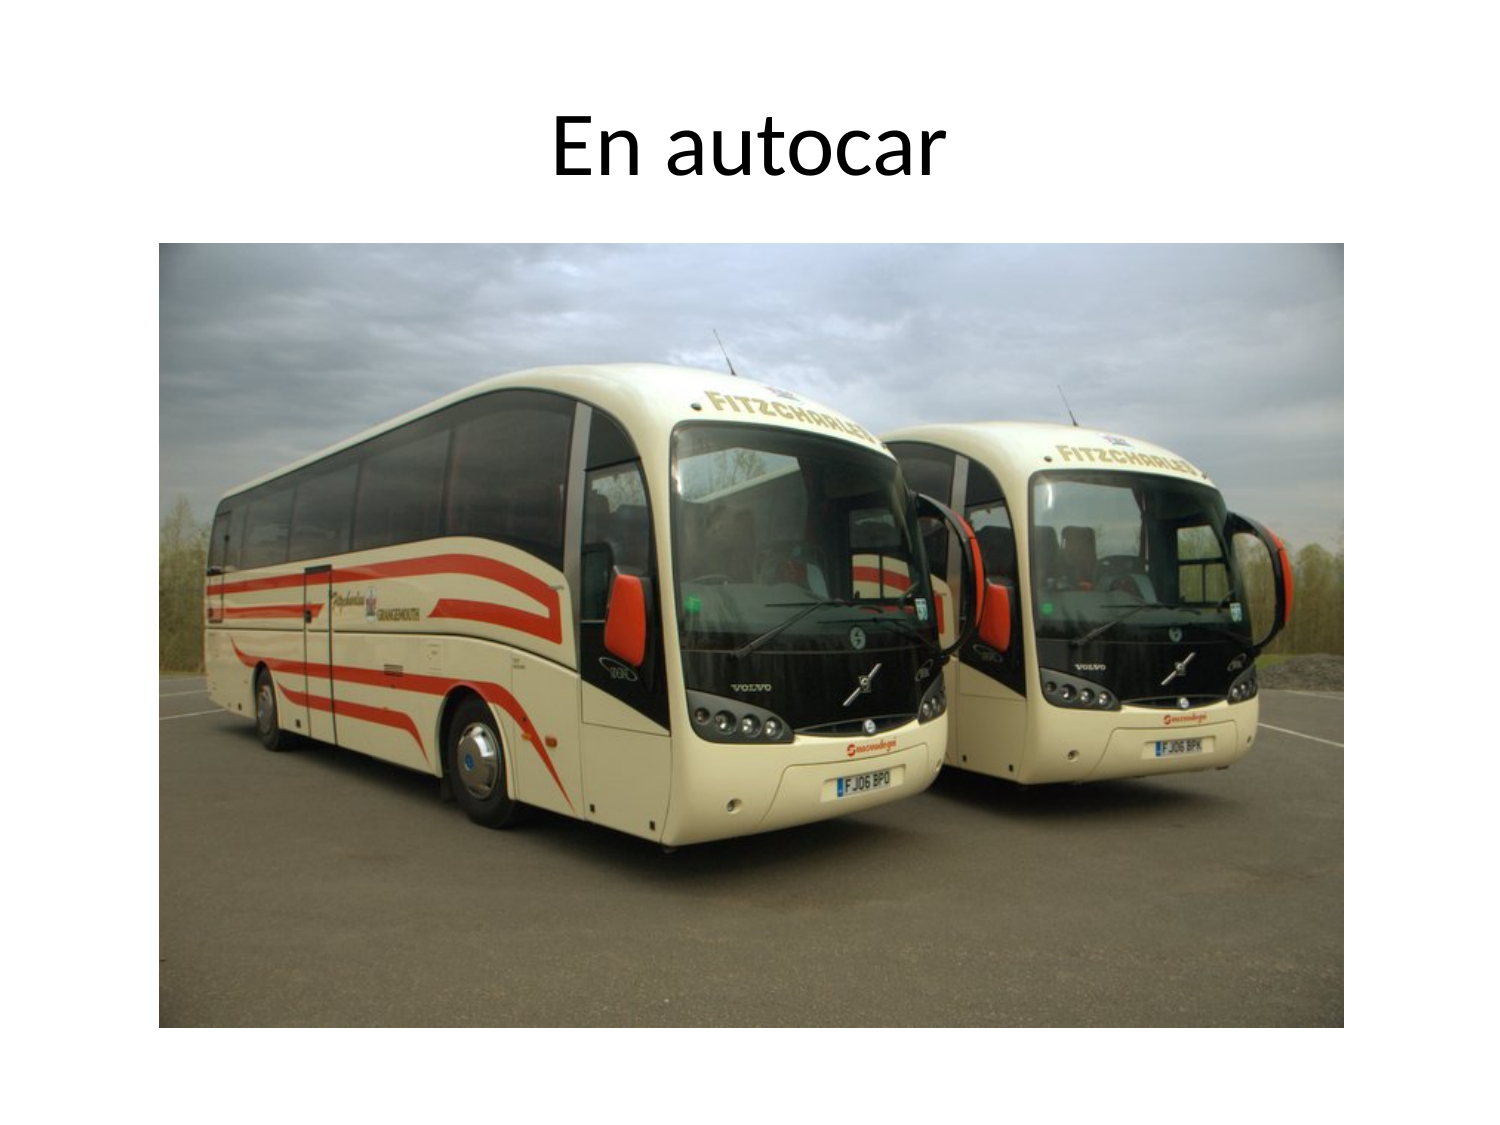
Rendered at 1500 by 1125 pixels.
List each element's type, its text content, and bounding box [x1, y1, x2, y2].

picture [159, 243, 1344, 1028]
title En autocar [75, 45, 1425, 233]
